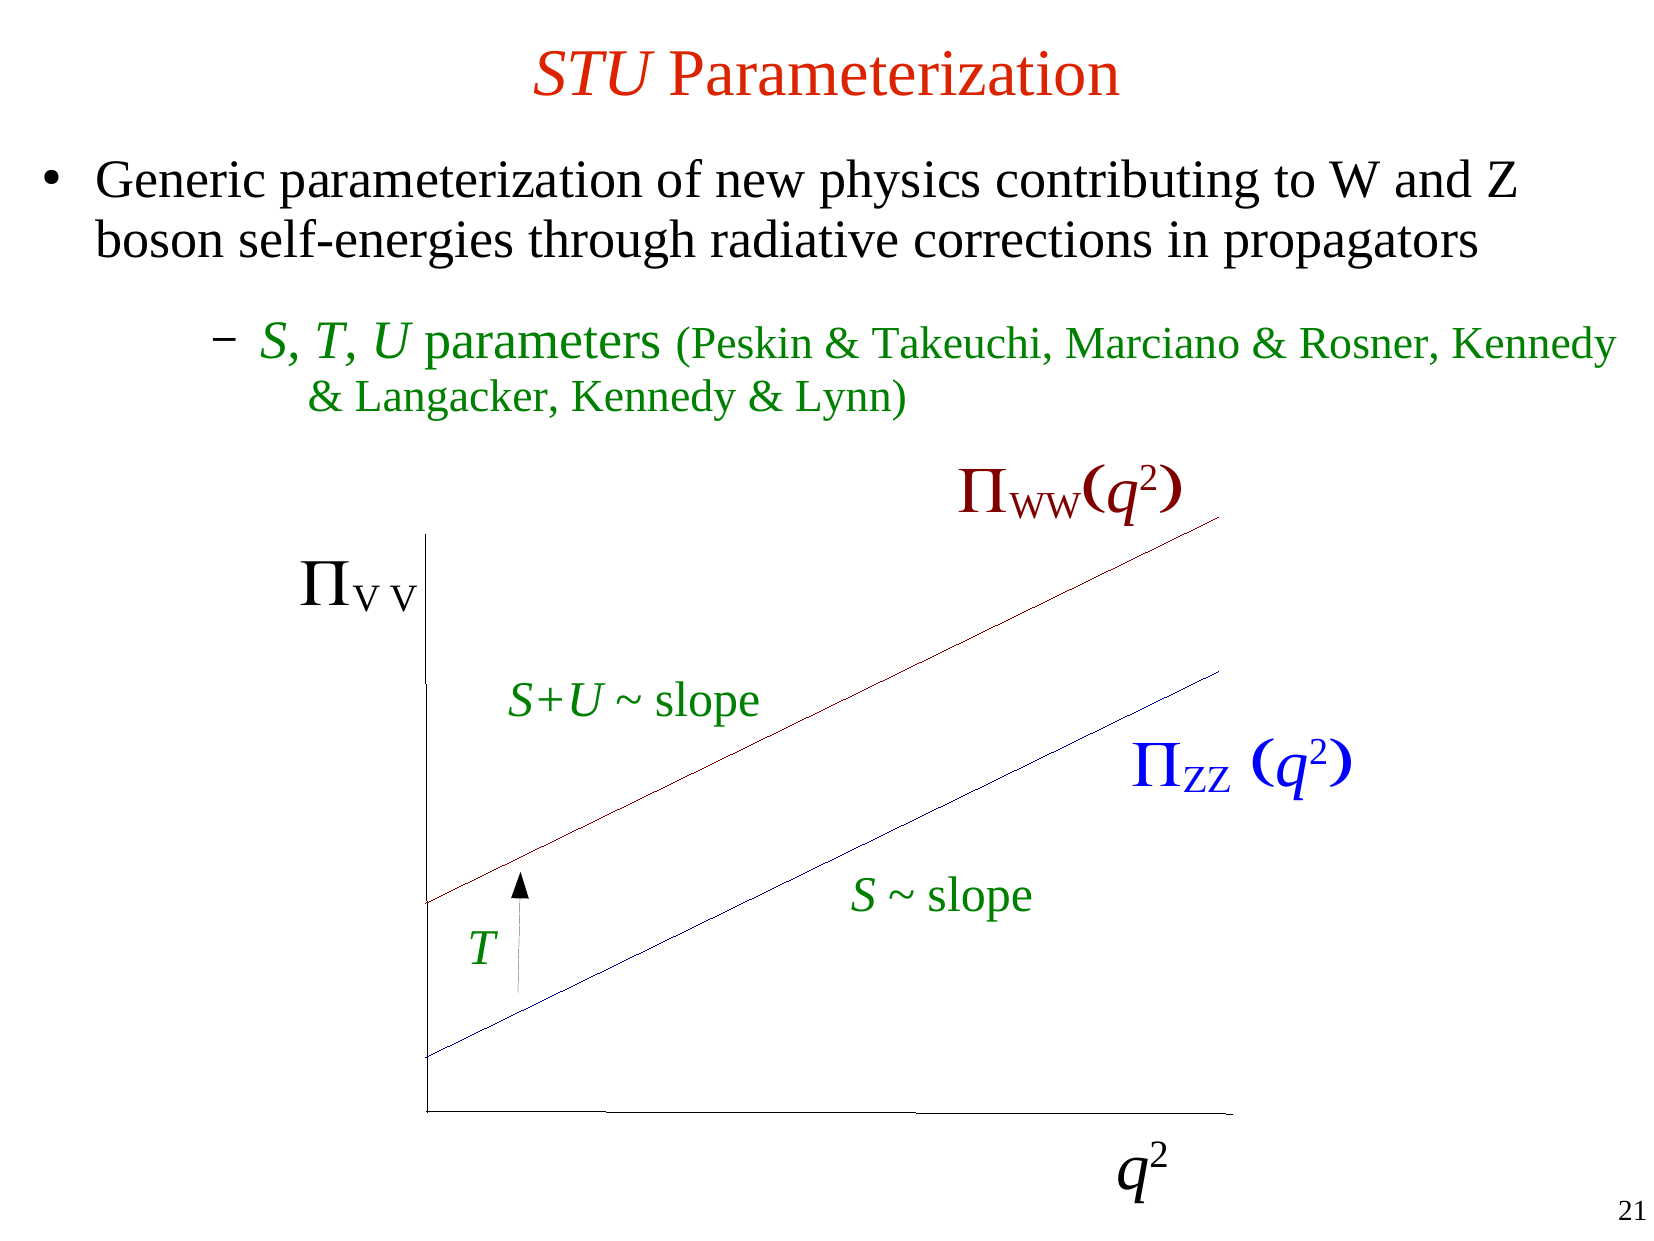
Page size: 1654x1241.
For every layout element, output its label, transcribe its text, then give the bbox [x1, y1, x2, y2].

text_box T [467, 919, 496, 976]
text_box ΠV V [299, 545, 419, 709]
text_box S+U ~ slope [508, 671, 762, 728]
text_box ΠZZ (q2) [1131, 726, 1407, 826]
text_box S ~ slope [850, 866, 1034, 922]
text_box ΠWW(q2) [957, 453, 1233, 617]
list Generic parameterization of new physics contributing to W and Z boson self-energies through radiative corrections in propagators S, T, U parameters (Peskin & Takeuchi, Marciano & Rosner, Kennedy & Langacker, Kennedy & Lynn) [24, 149, 1645, 1079]
title STU Parameterization [121, 0, 1534, 150]
text_box q2 [1115, 1129, 1169, 1207]
